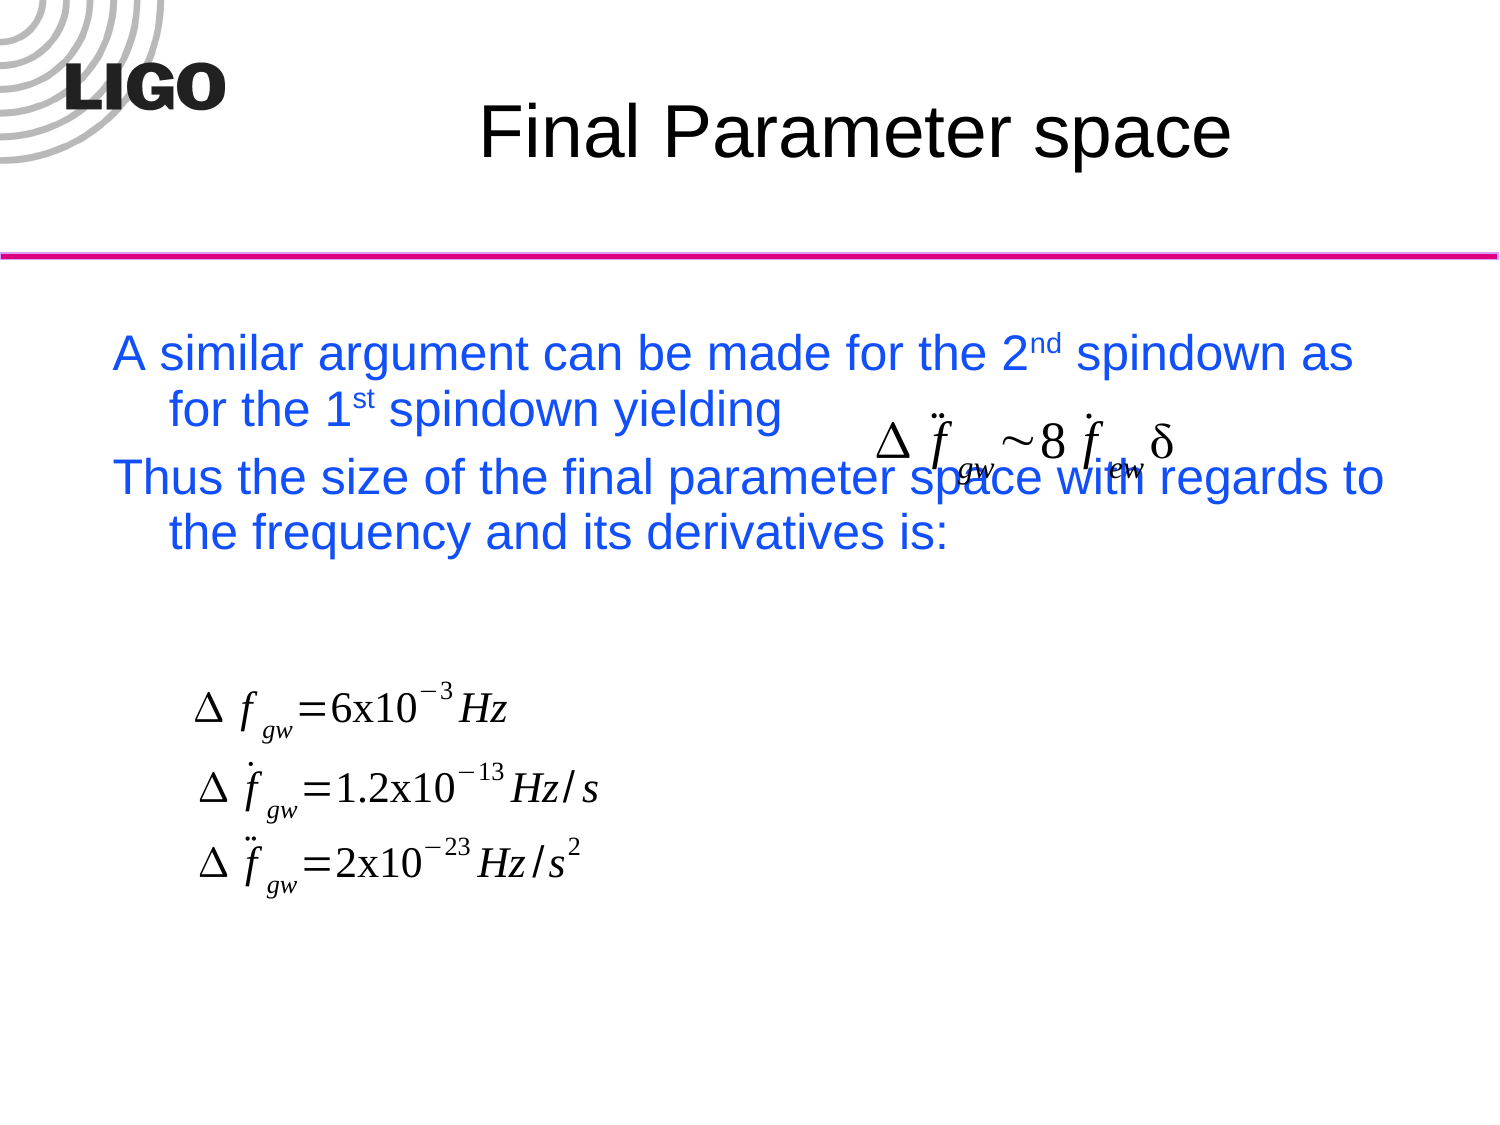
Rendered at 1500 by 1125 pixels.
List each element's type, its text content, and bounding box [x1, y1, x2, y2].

list A similar argument can be made for the 2nd spindown as for the 1st spindown yielding Thus the size of the final parameter space with regards to the frequency and its derivatives is: [112, 324, 1388, 1001]
chart [187, 750, 609, 901]
title Final Parameter space [262, 37, 1450, 225]
chart [183, 669, 520, 745]
chart [862, 399, 1193, 488]
